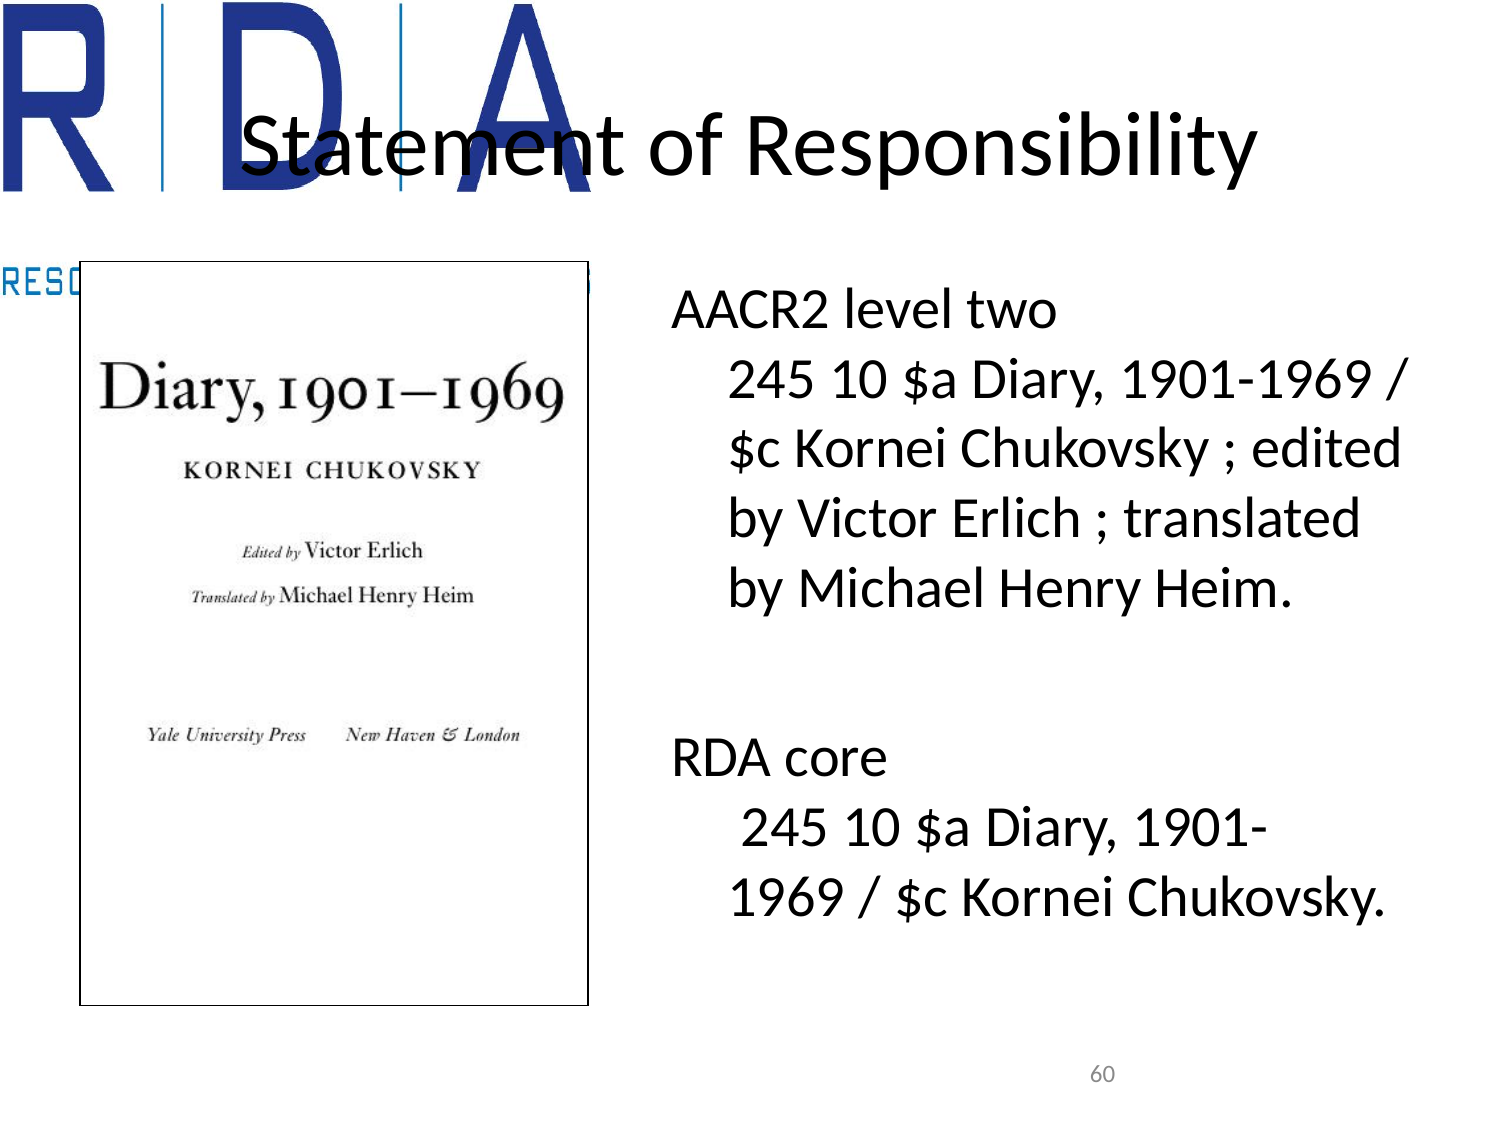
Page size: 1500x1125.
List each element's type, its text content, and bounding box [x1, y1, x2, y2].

picture [80, 262, 588, 1005]
list AACR2 level two 245 10 $a Diary, 1901-1969 / $c Kornei Chukovsky ; edited by Victor Erlich ; translated by Michael Henry Heim. RDA core 245 10 $a Diary, 1901-1969 / $c Kornei Chukovsky. [600, 262, 1426, 1005]
title Statement of Responsibility [75, 45, 1426, 233]
text_box 60 [1074, 1042, 1426, 1103]
